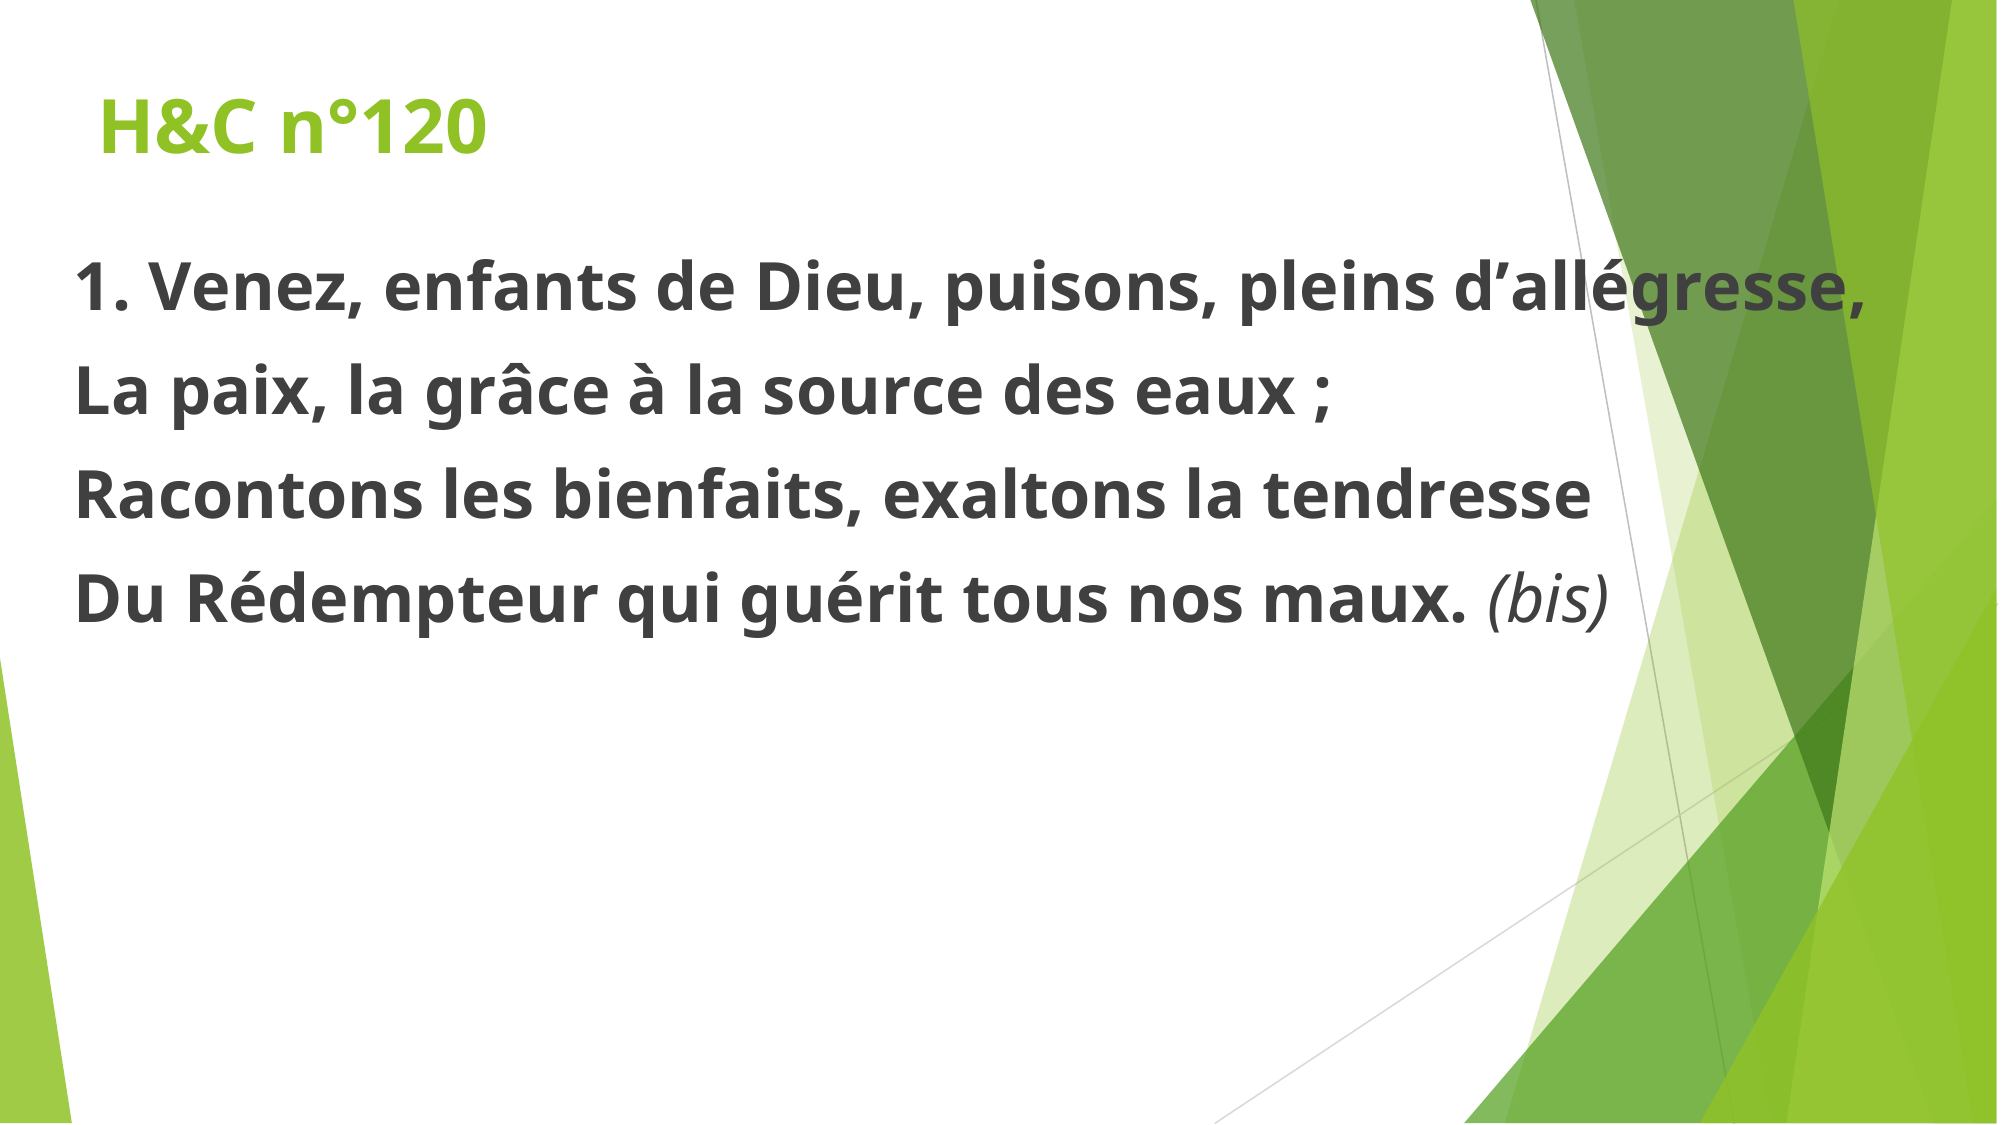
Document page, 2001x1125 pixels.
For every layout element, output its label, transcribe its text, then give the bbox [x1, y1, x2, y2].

text_box 1. Venez, enfants de Dieu, puisons, pleins d’allégresse, La paix, la grâce à la source des eaux ; Racontons les bienfaits, exaltons la tendresse Du Rédempteur qui guérit tous nos maux. (bis) [59, 224, 2001, 1037]
text_box H&C n°120 [82, 70, 1522, 178]
